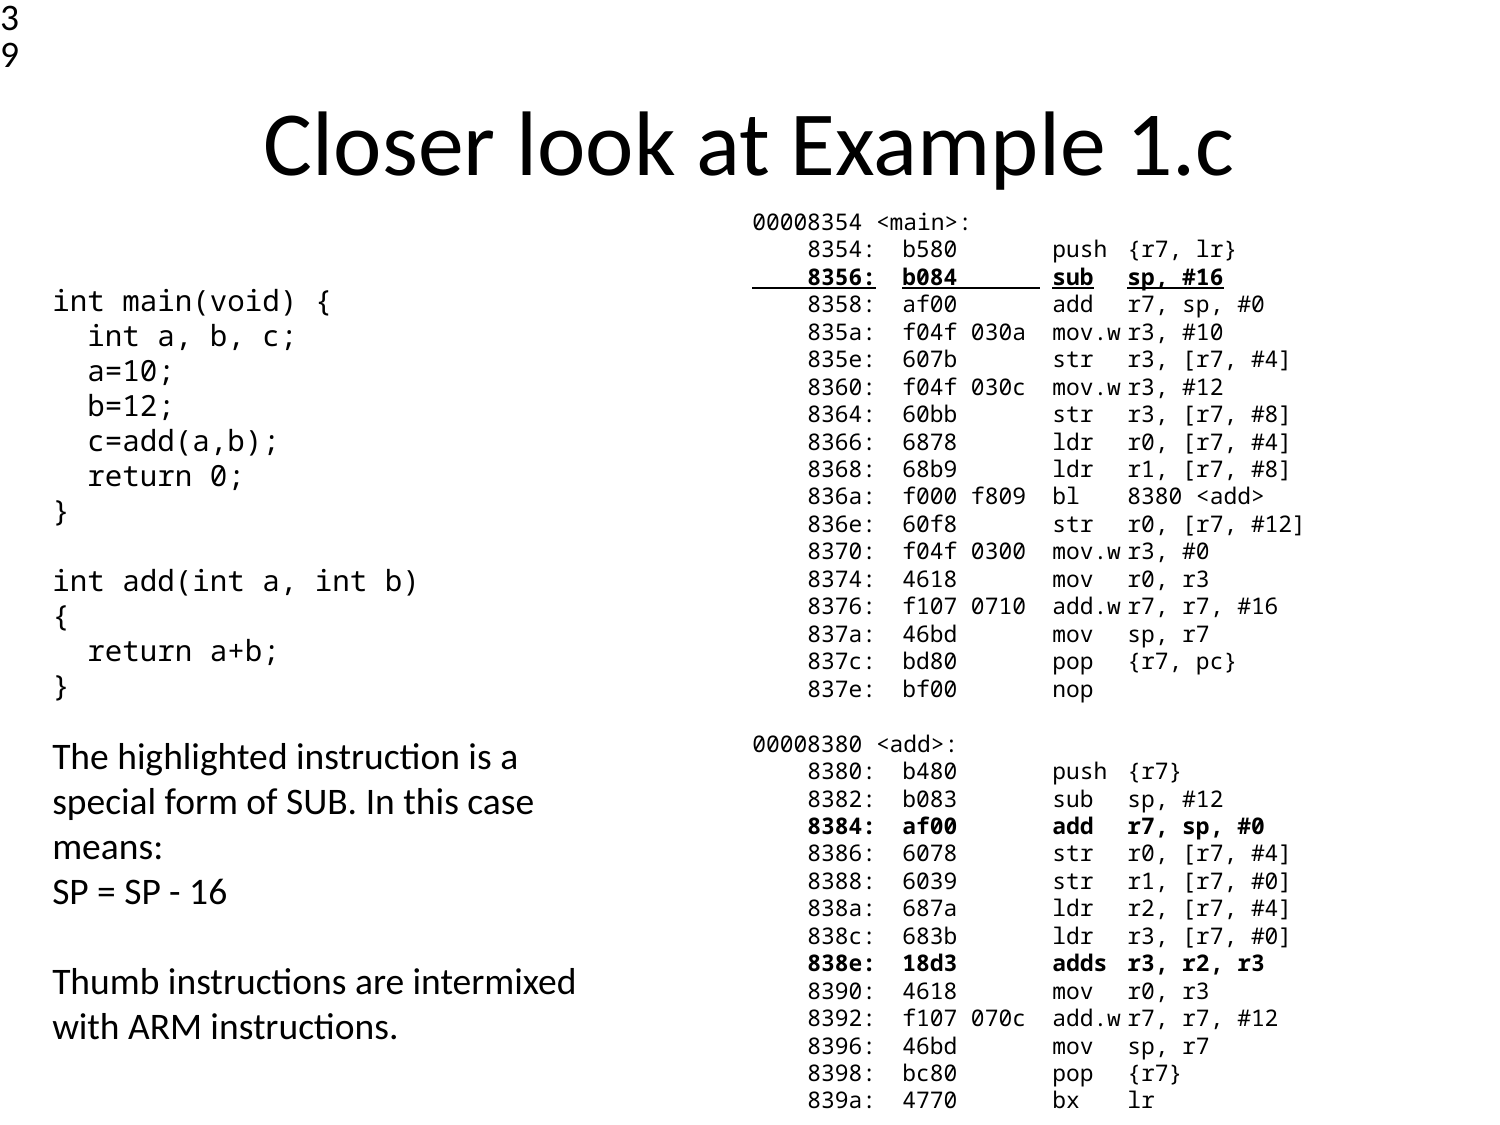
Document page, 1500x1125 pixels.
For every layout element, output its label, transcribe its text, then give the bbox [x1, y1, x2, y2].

text_box 00008354 <main>: 8354: b580 push {r7, lr} 8356: b084 sub sp, #16 8358: af00 add r7, sp, #0 835a: f04f 030a mov.w r3, #10 835e: 607b str r3, [r7, #4] 8360: f04f 030c mov.w r3, #12 8364: 60bb str r3, [r7, #8] 8366: 6878 ldr r0, [r7, #4] 8368: 68b9 ldr r1, [r7, #8] 836a: f000 f809 bl 8380 <add> 836e: 60f8 str r0, [r7, #12] 8370: f04f 0300 mov.w r3, #0 8374: 4618 mov r0, r3 8376: f107 0710 add.w r7, r7, #16 837a: 46bd mov sp, r7 837c: bd80 pop {r7, pc} 837e: bf00 nop 00008380 <add>: 8380: b480 push {r7} 8382: b083 sub sp, #12 8384: af00 add r7, sp, #0 8386: 6078 str r0, [r7, #4] 8388: 6039 str r1, [r7, #0] 838a: 687a ldr r2, [r7, #4] 838c: 683b ldr r3, [r7, #0] 838e: 18d3 adds r3, r2, r3 8390: 4618 mov r0, r3 8392: f107 070c add.w r7, r7, #12 8396: 46bd mov sp, r7 8398: bc80 pop {r7} 839a: 4770 bx lr [737, 200, 1438, 1122]
text_box The highlighted instruction is a special form of SUB. In this case means: SP = SP - 16 Thumb instructions are intermixed with ARM instructions. [37, 724, 613, 1055]
title Closer look at Example 1.c [75, 45, 1425, 233]
text_box int main(void) { int a, b, c; a=10; b=12; c=add(a,b); return 0; } int add(int a, int b) { return a+b; } [37, 274, 737, 710]
